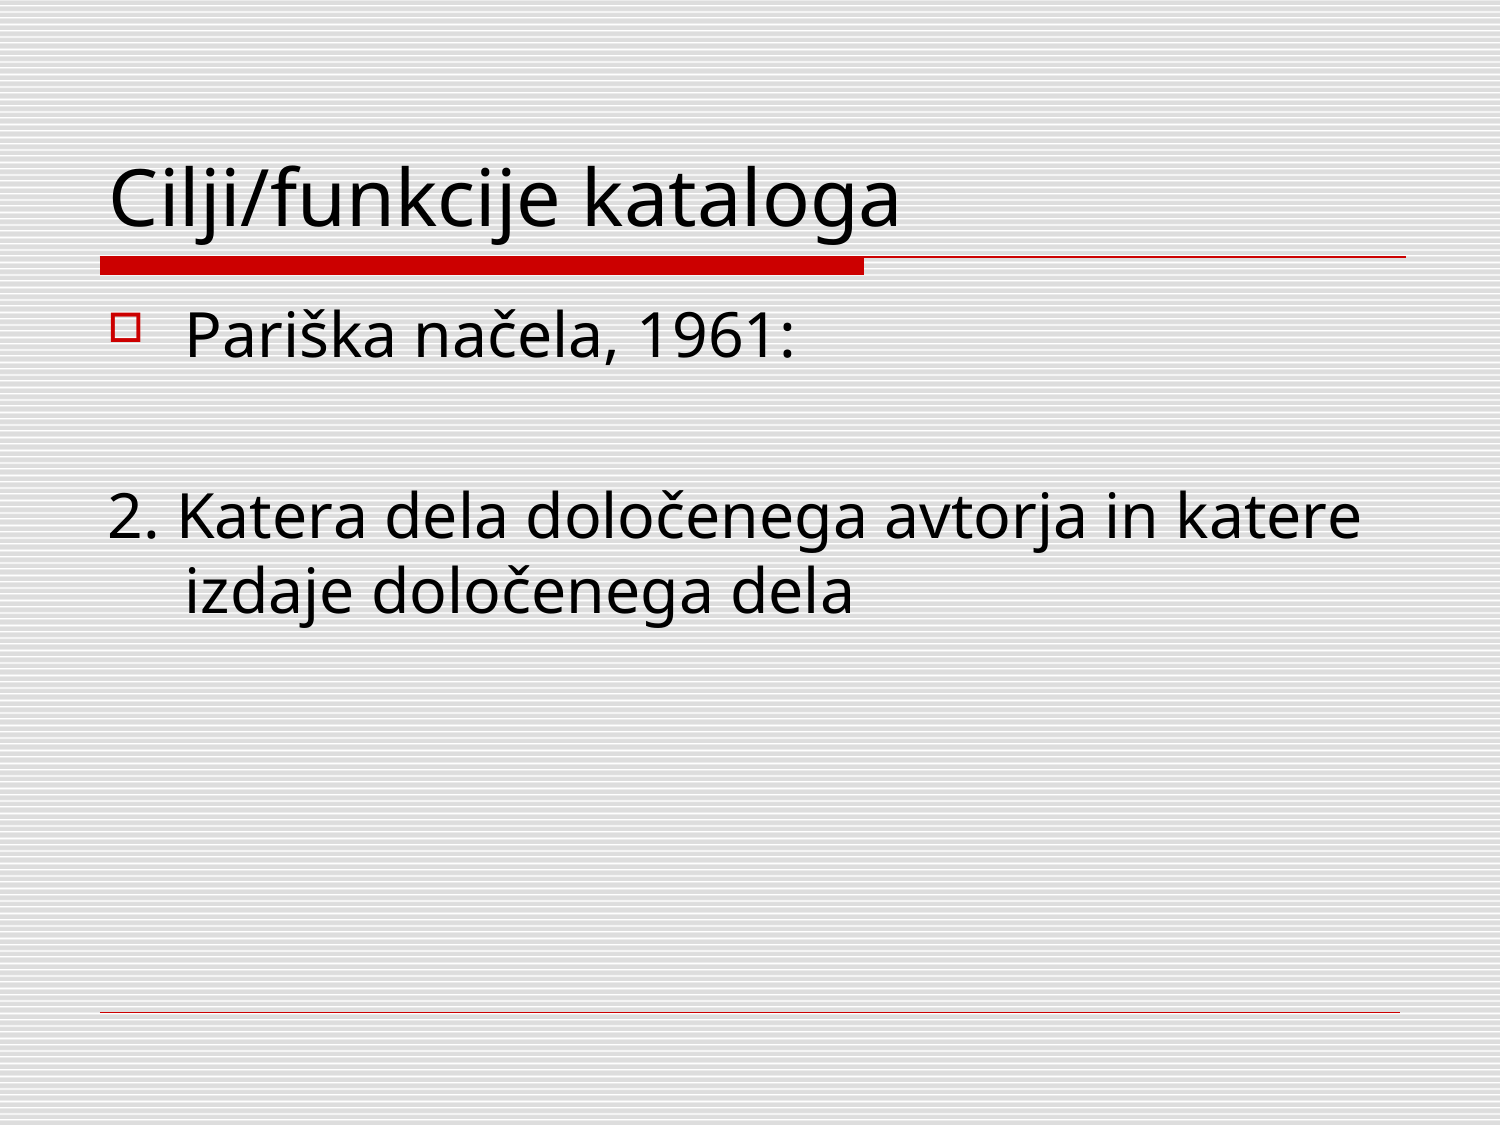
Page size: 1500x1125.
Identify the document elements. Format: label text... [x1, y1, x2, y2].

list Pariška načela, 1961: 2. Katera dela določenega avtorja in katere izdaje določenega dela [92, 287, 1406, 988]
picture [0, 0, 1500, 1125]
title Cilji/funkcije kataloga [94, 49, 1407, 250]
